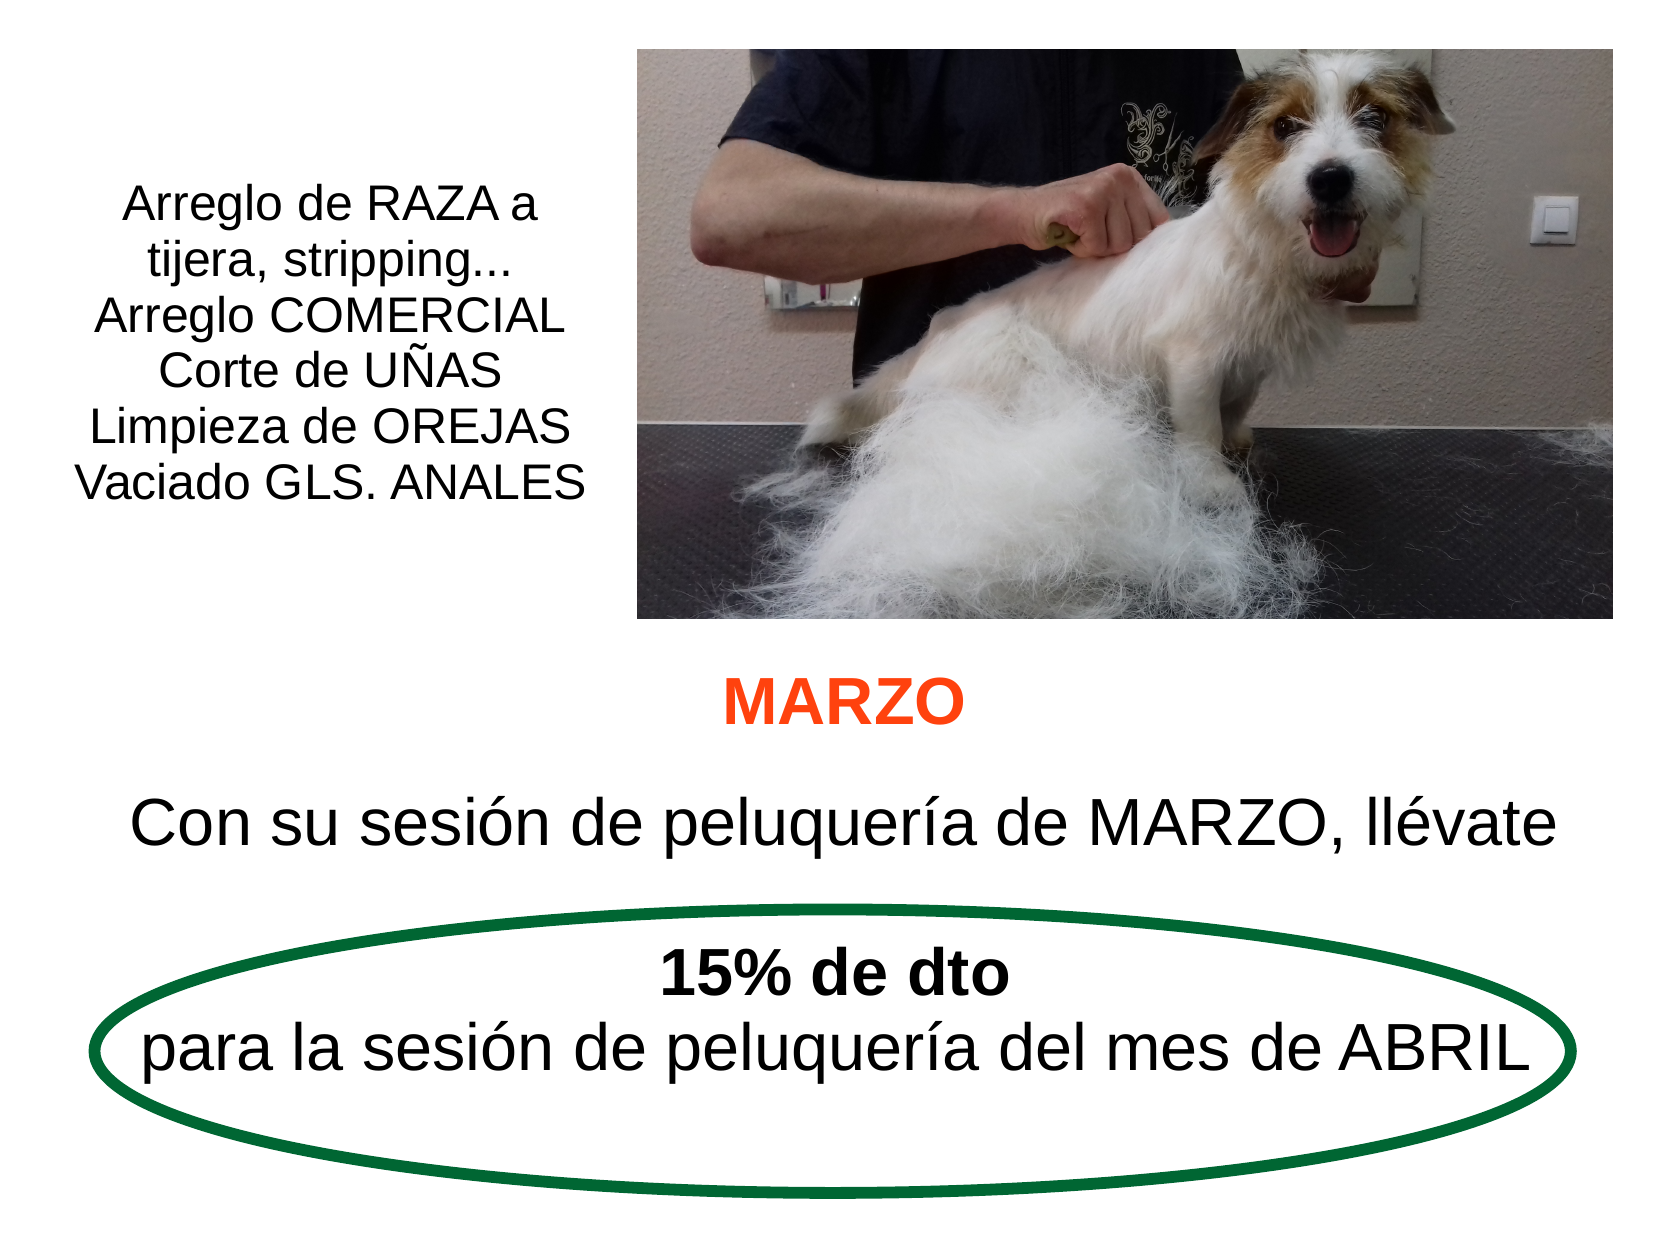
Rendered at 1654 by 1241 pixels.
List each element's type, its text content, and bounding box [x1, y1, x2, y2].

title Arreglo de RAZA a tijera, stripping... Arreglo COMERCIAL Corte de UÑAS Limpieza de OREJAS Vaciado GLS. ANALES [70, 59, 591, 626]
subtitle MARZO Con su sesión de peluquería de MARZO, llévate 15% de dto para la sesión de peluquería del mes de ABRIL [82, 578, 1607, 1170]
subtitle MARZO Con su sesión de peluquería de MARZO, llévate 15% de dto para la sesión de peluquería del mes de ABRIL [101, 916, 1564, 1170]
picture [637, 49, 1613, 619]
